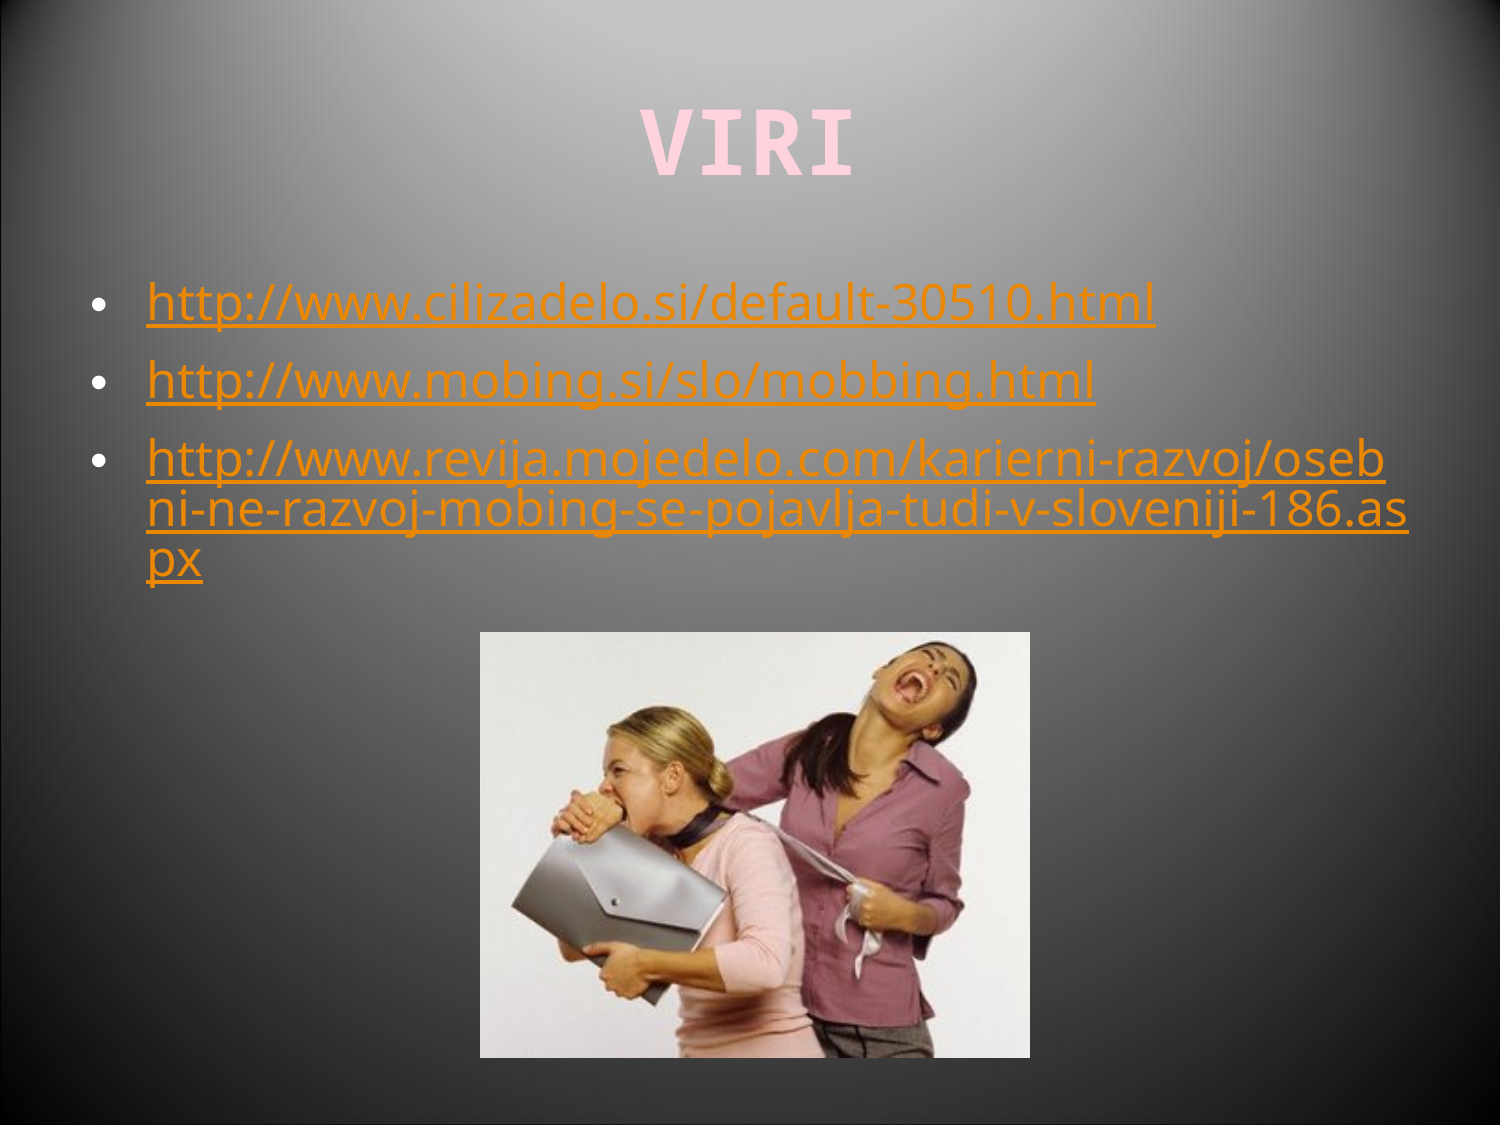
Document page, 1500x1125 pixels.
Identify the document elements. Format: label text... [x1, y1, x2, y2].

list http://www.cilizadelo.si/default-30510.html http://www.mobing.si/slo/mobbing.html http://www.revija.mojedelo.com/karierni-razvoj/osebni-ne-razvoj-mobing-se-pojavlja-tudi-v-sloveniji-186.aspx [75, 262, 1425, 1005]
title VIRI [75, 45, 1425, 233]
picture [0, 0, 1500, 1125]
